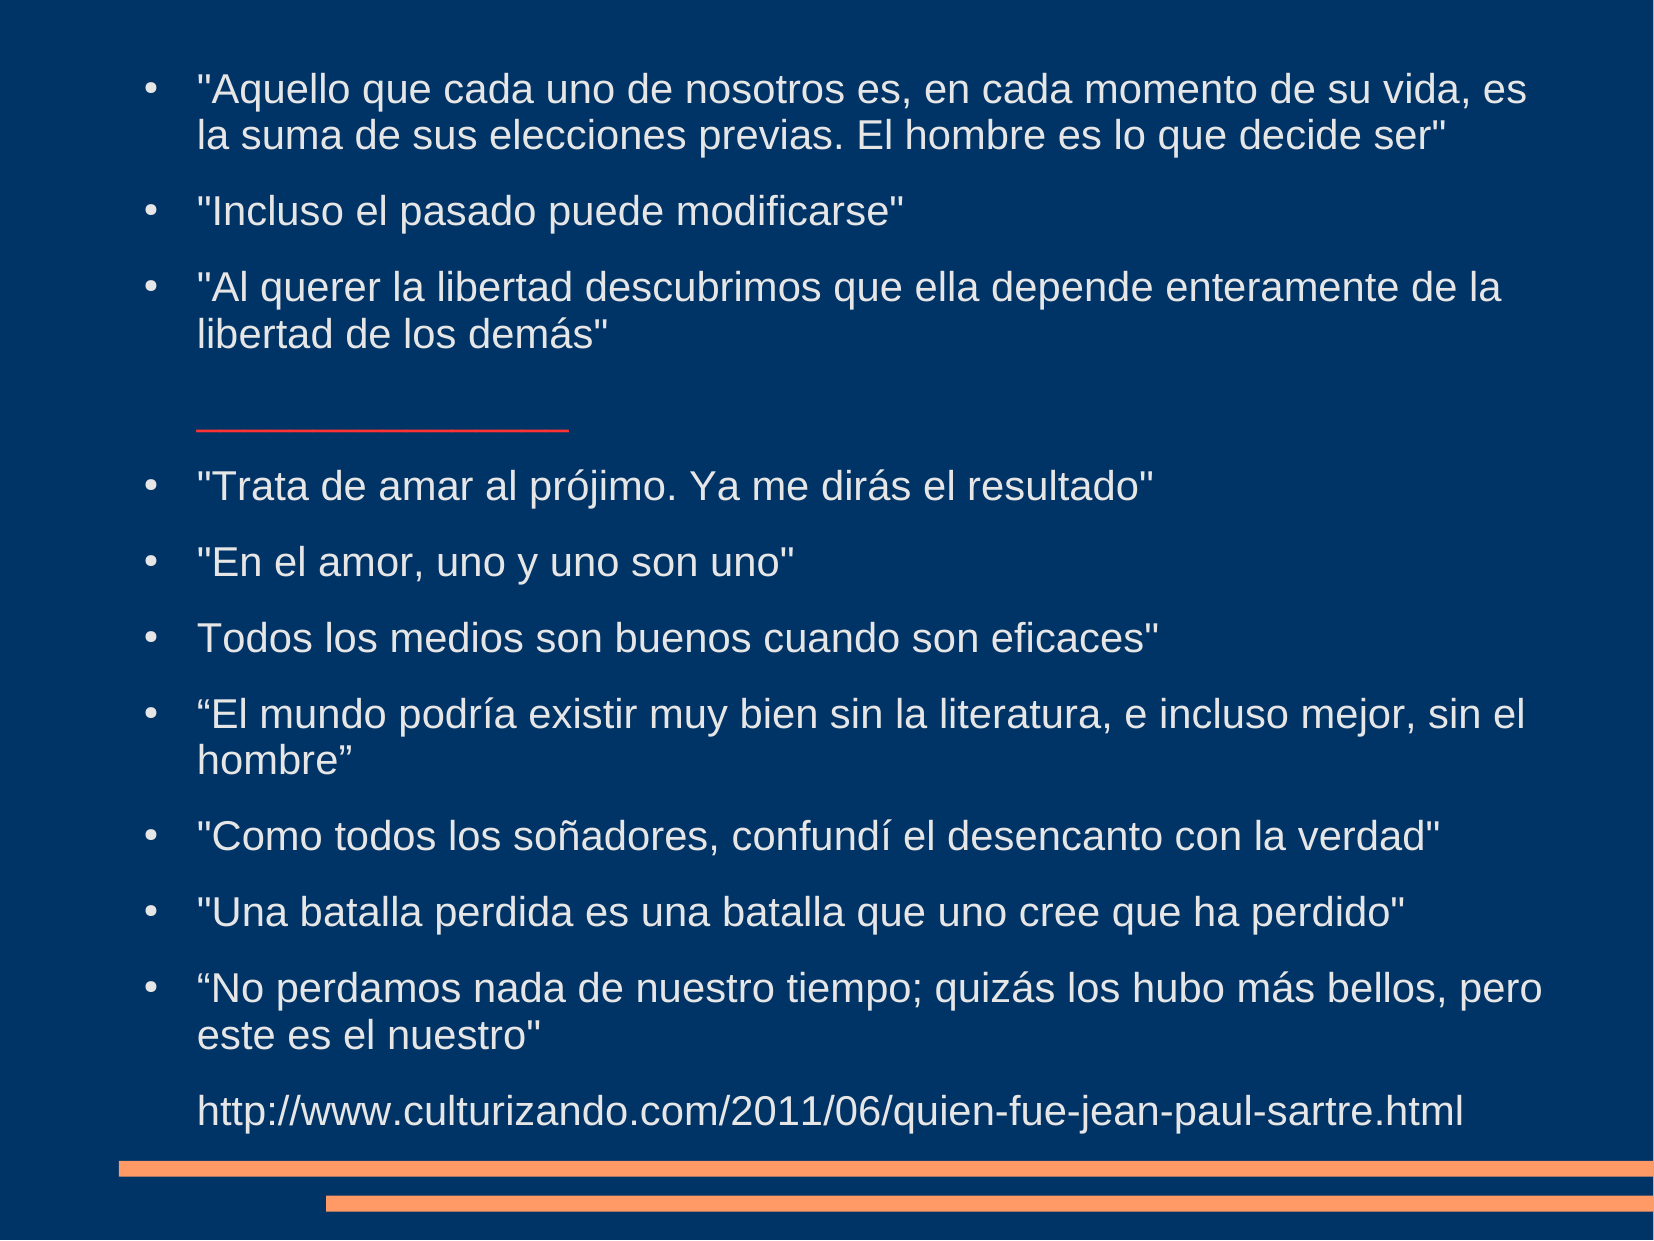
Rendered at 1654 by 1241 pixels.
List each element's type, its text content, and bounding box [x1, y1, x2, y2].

list "Aquello que cada uno de nosotros es, en cada momento de su vida, es la suma de sus elecciones previas. El hombre es lo que decide ser" "Incluso el pasado puede modificarse" "Al querer la libertad descubrimos que ella depende enteramente de la libertad de los demás" ________________ "Trata de amar al prójimo. Ya me dirás el resultado" "En el amor, uno y uno son uno" Todos los medios son buenos cuando son eficaces" “El mundo podría existir muy bien sin la literatura, e incluso mejor, sin el hombre” "Como todos los soñadores, confundí el desencanto con la verdad" "Una batalla perdida es una batalla que uno cree que ha perdido" “No perdamos nada de nuestro tiempo; quizás los hubo más bellos, pero este es el nuestro" http://www.culturizando.com/2011/06/quien-fue-jean-paul-sartre.html [125, 65, 1565, 1139]
